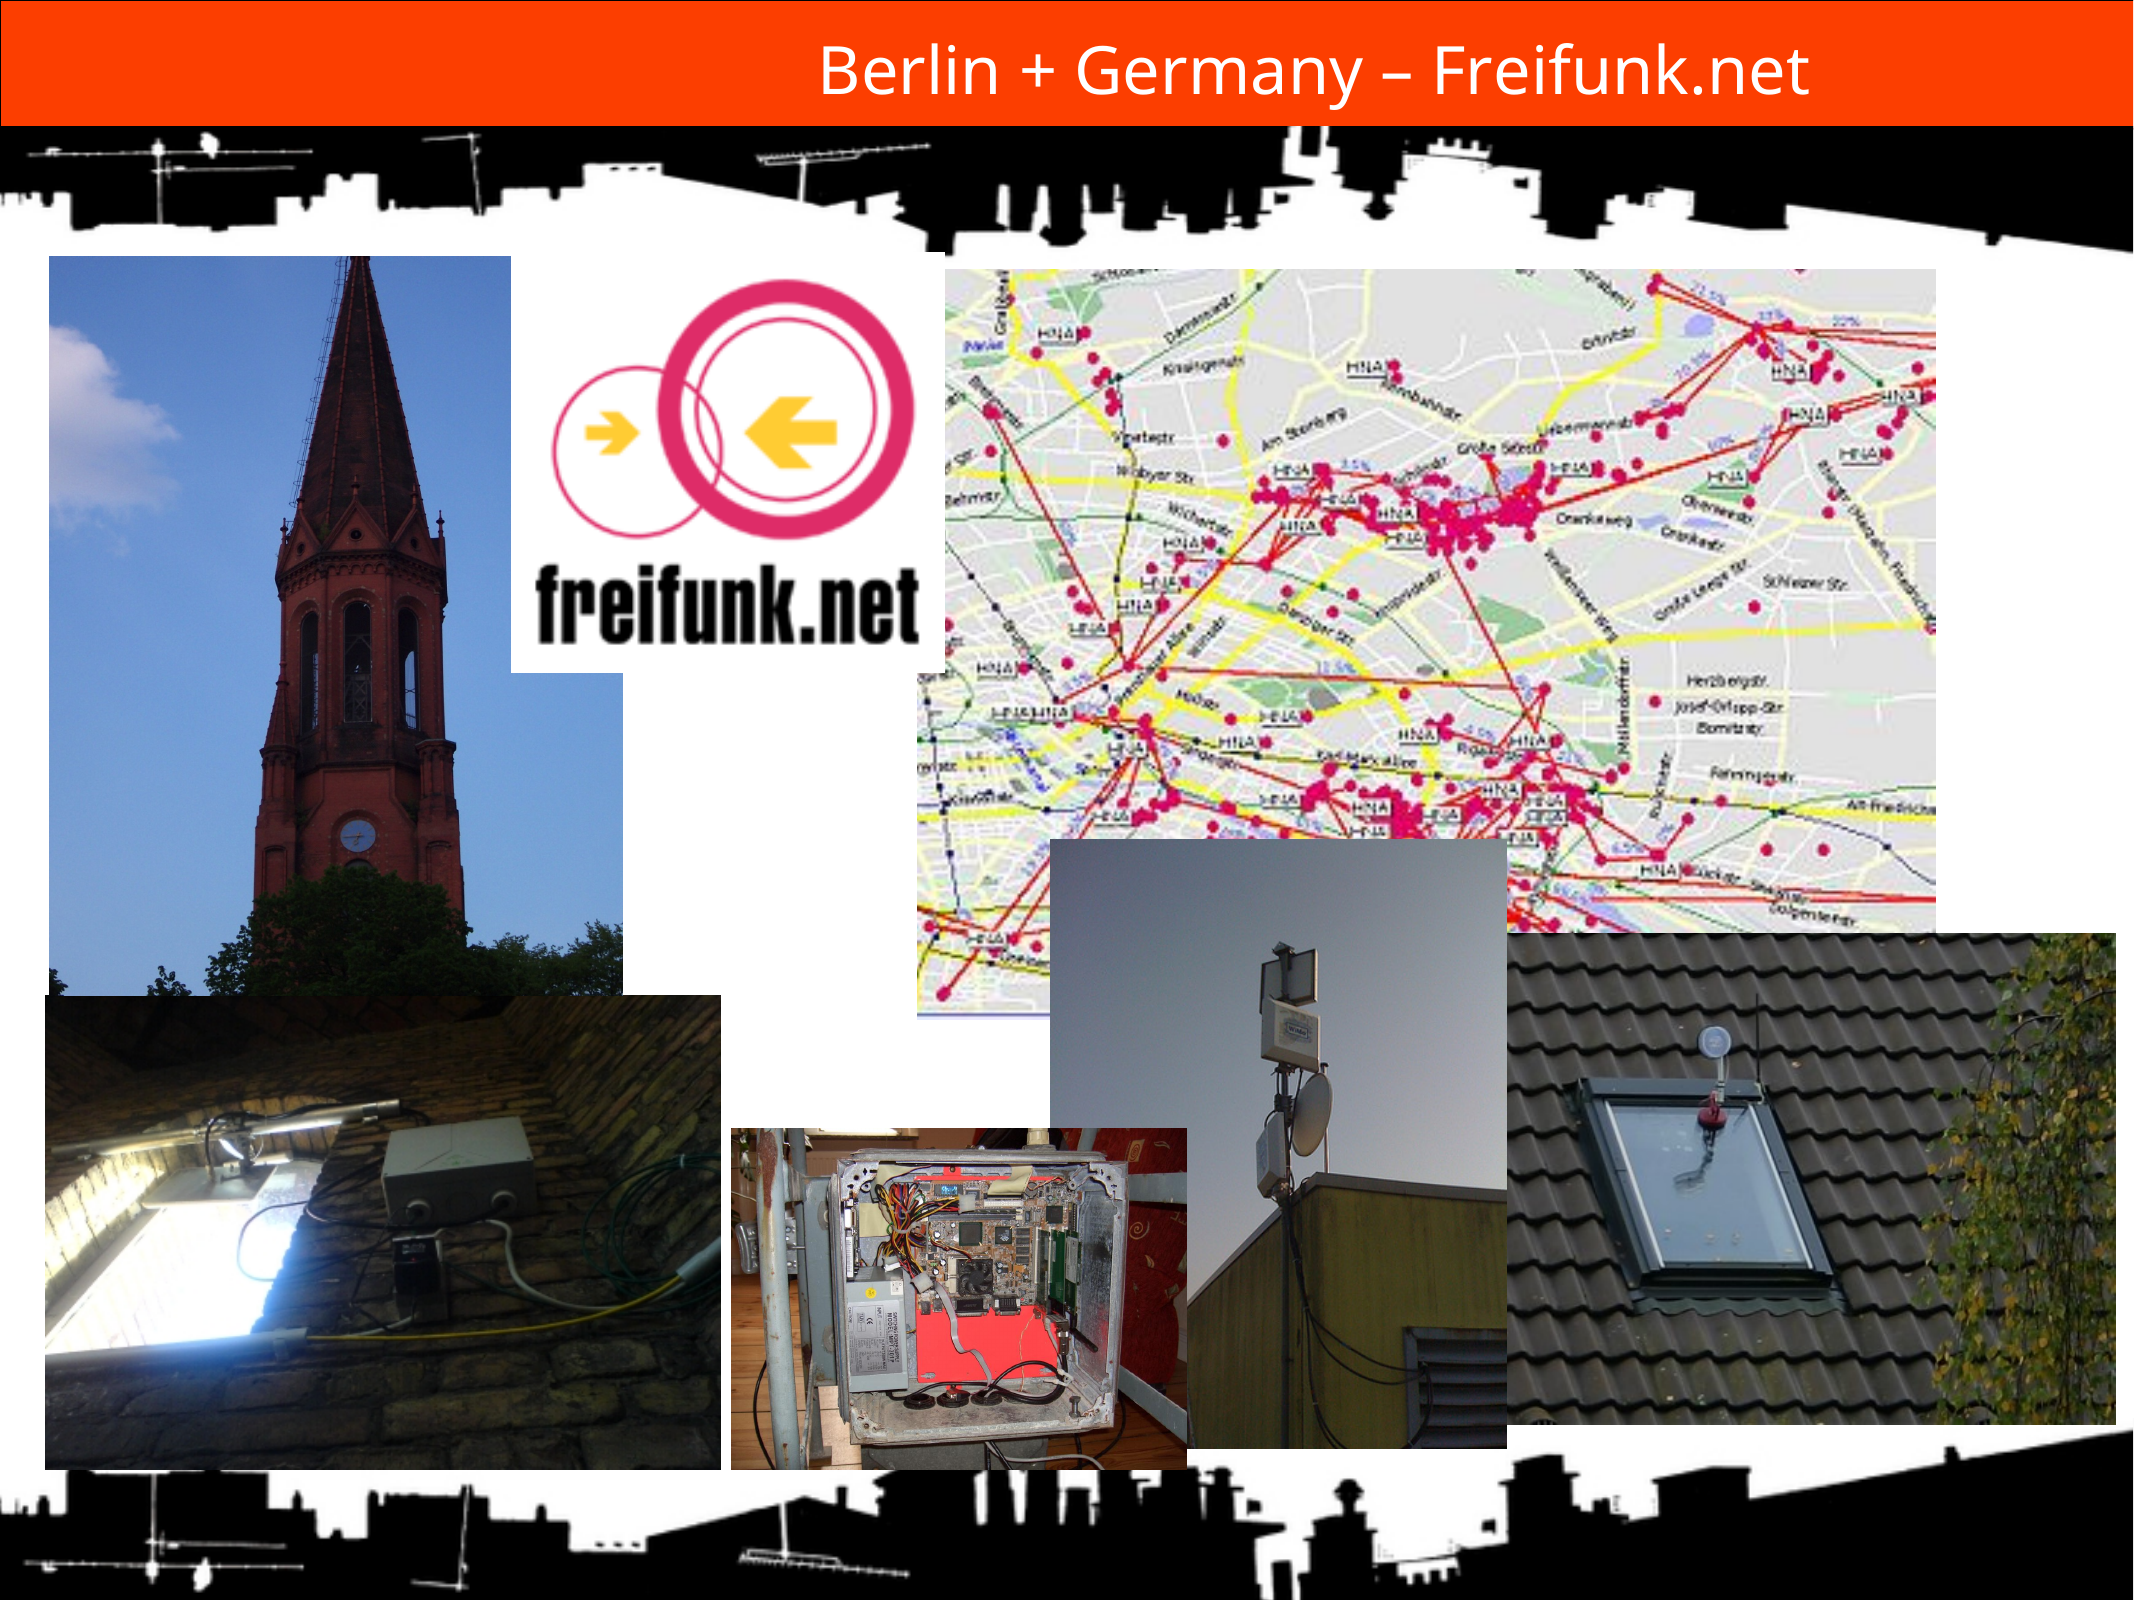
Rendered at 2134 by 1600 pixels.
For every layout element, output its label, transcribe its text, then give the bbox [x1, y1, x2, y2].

title Berlin + Germany – Freifunk.net [487, 16, 2134, 119]
picture [0, 126, 2134, 1600]
